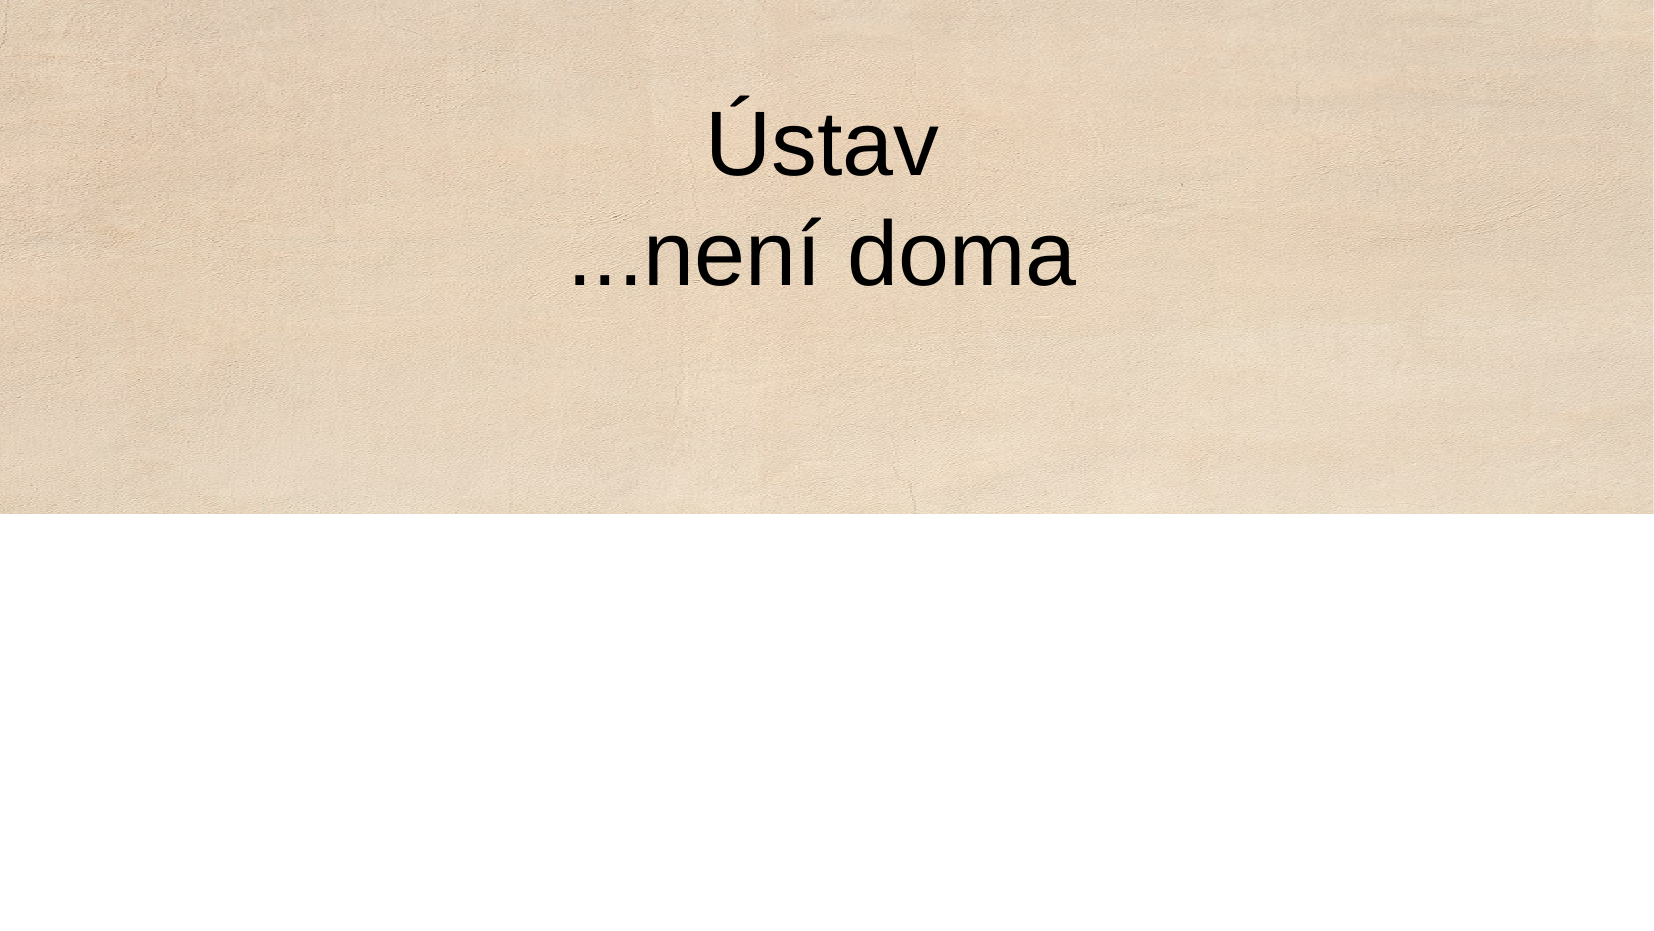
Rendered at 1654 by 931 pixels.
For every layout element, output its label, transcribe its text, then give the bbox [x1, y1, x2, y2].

picture [0, 0, 1654, 514]
title Ústav ...není doma [78, 84, 1567, 290]
